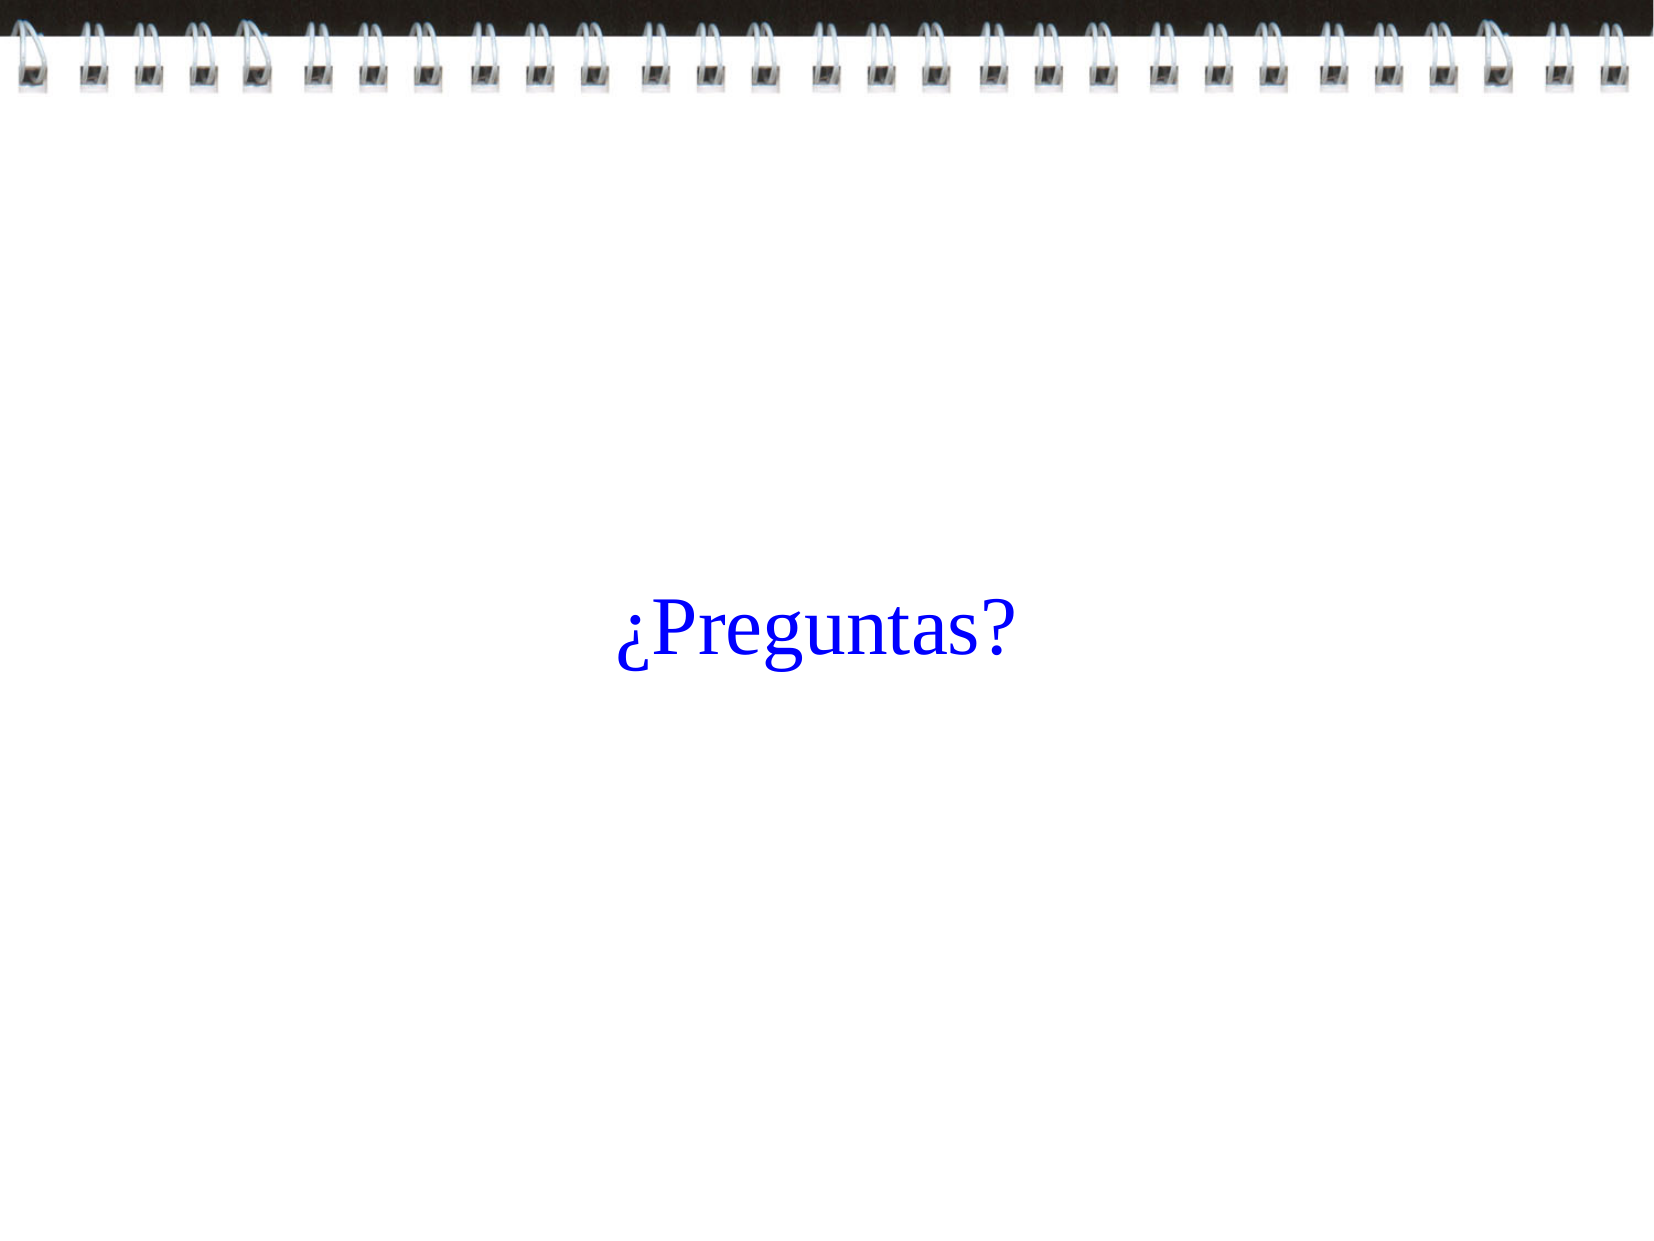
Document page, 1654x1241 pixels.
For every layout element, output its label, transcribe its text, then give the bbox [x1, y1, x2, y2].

text_box ¿Preguntas? [468, 558, 1129, 771]
picture [0, 0, 1654, 156]
